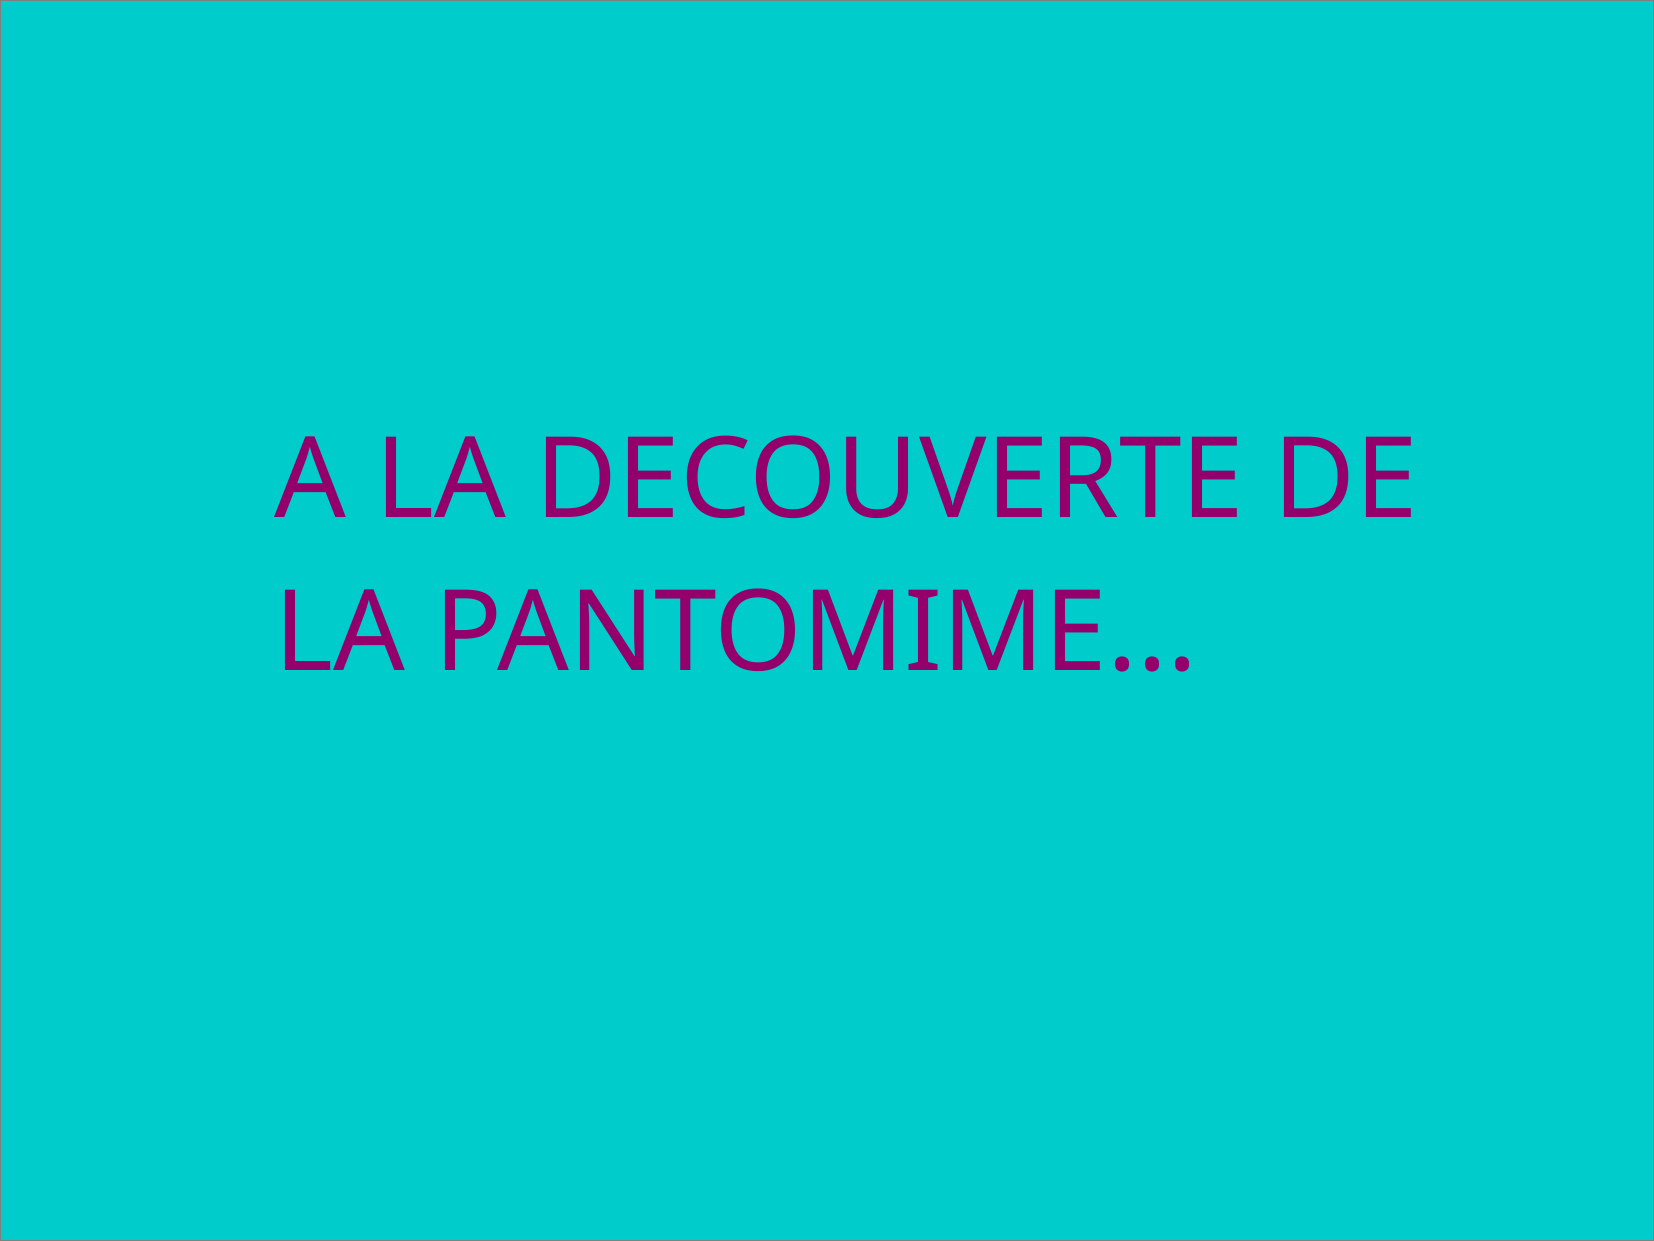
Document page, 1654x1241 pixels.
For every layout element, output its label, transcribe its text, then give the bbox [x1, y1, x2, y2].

text_box A LA DECOUVERTE DE LA PANTOMIME... [259, 389, 1465, 719]
text_box [0, 0, 1654, 1241]
